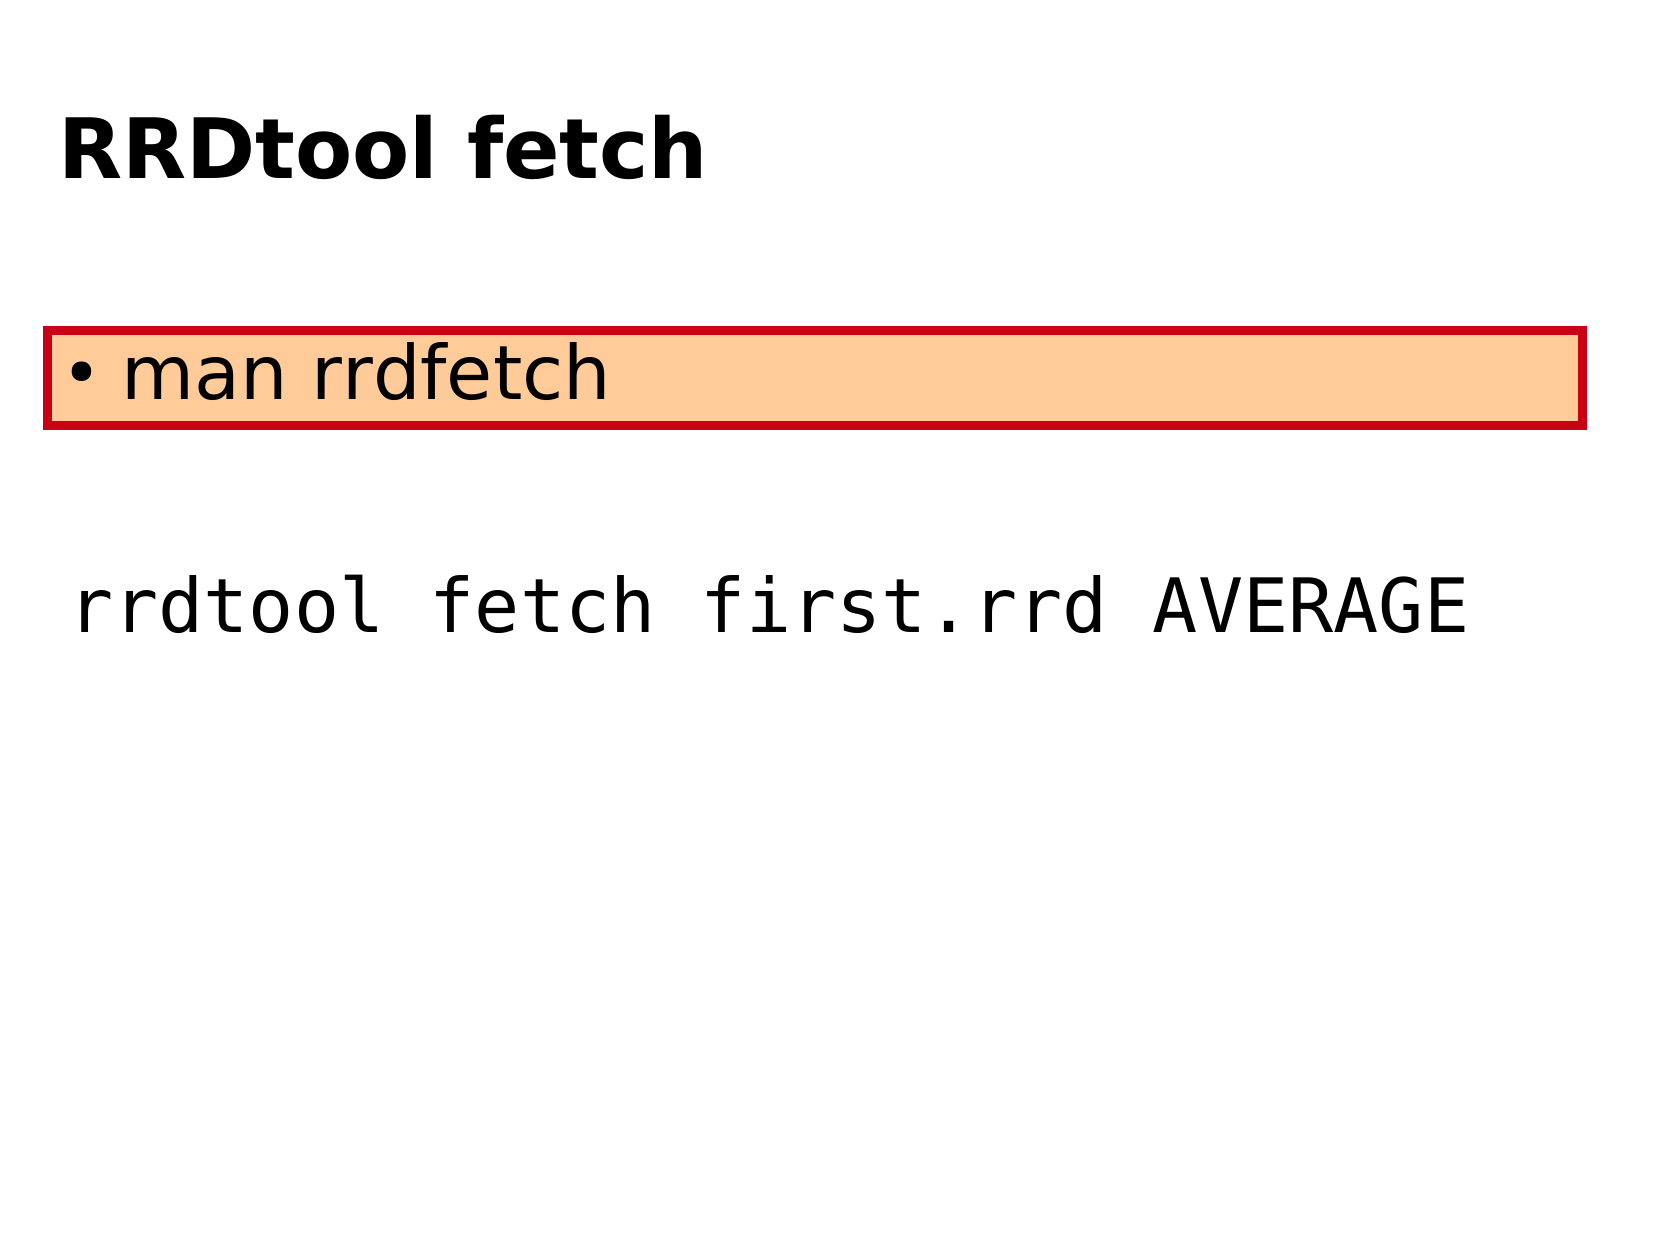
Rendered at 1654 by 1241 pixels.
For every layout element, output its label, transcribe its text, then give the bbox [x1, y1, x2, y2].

list man rrdfetch rrdtool fetch first.rrd AVERAGE [50, 329, 1571, 1099]
text_box [1571, 330, 1583, 426]
title RRDtool fetch [59, 75, 1607, 225]
